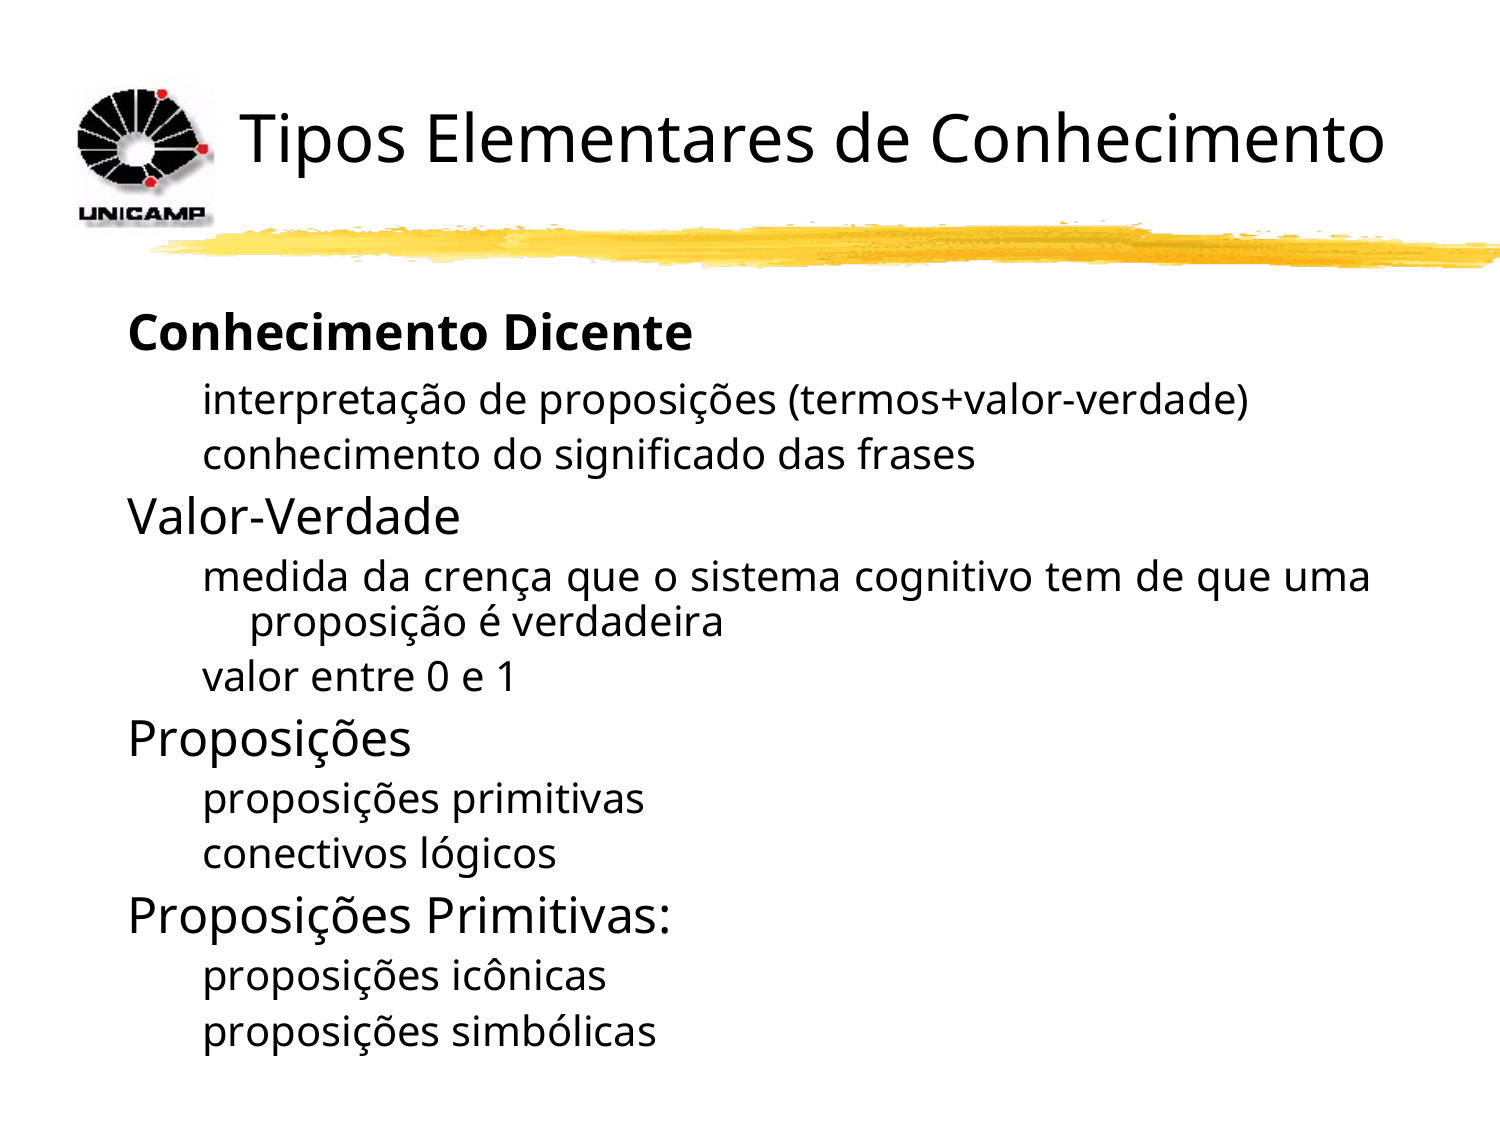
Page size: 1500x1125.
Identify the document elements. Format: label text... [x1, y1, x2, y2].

text_box Tipos Elementares de Conhecimento [224, 89, 1500, 193]
picture [75, 74, 1500, 279]
text_box Conhecimento Dicente interpretação de proposições (termos+valor-verdade) conhecimento do significado das frases Valor-Verdade medida da crença que o sistema cognitivo tem de que uma proposição é verdadeira valor entre 0 e 1 Proposições proposições primitivas conectivos lógicos Proposições Primitivas: proposições icônicas proposições simbólicas [112, 299, 1388, 1041]
